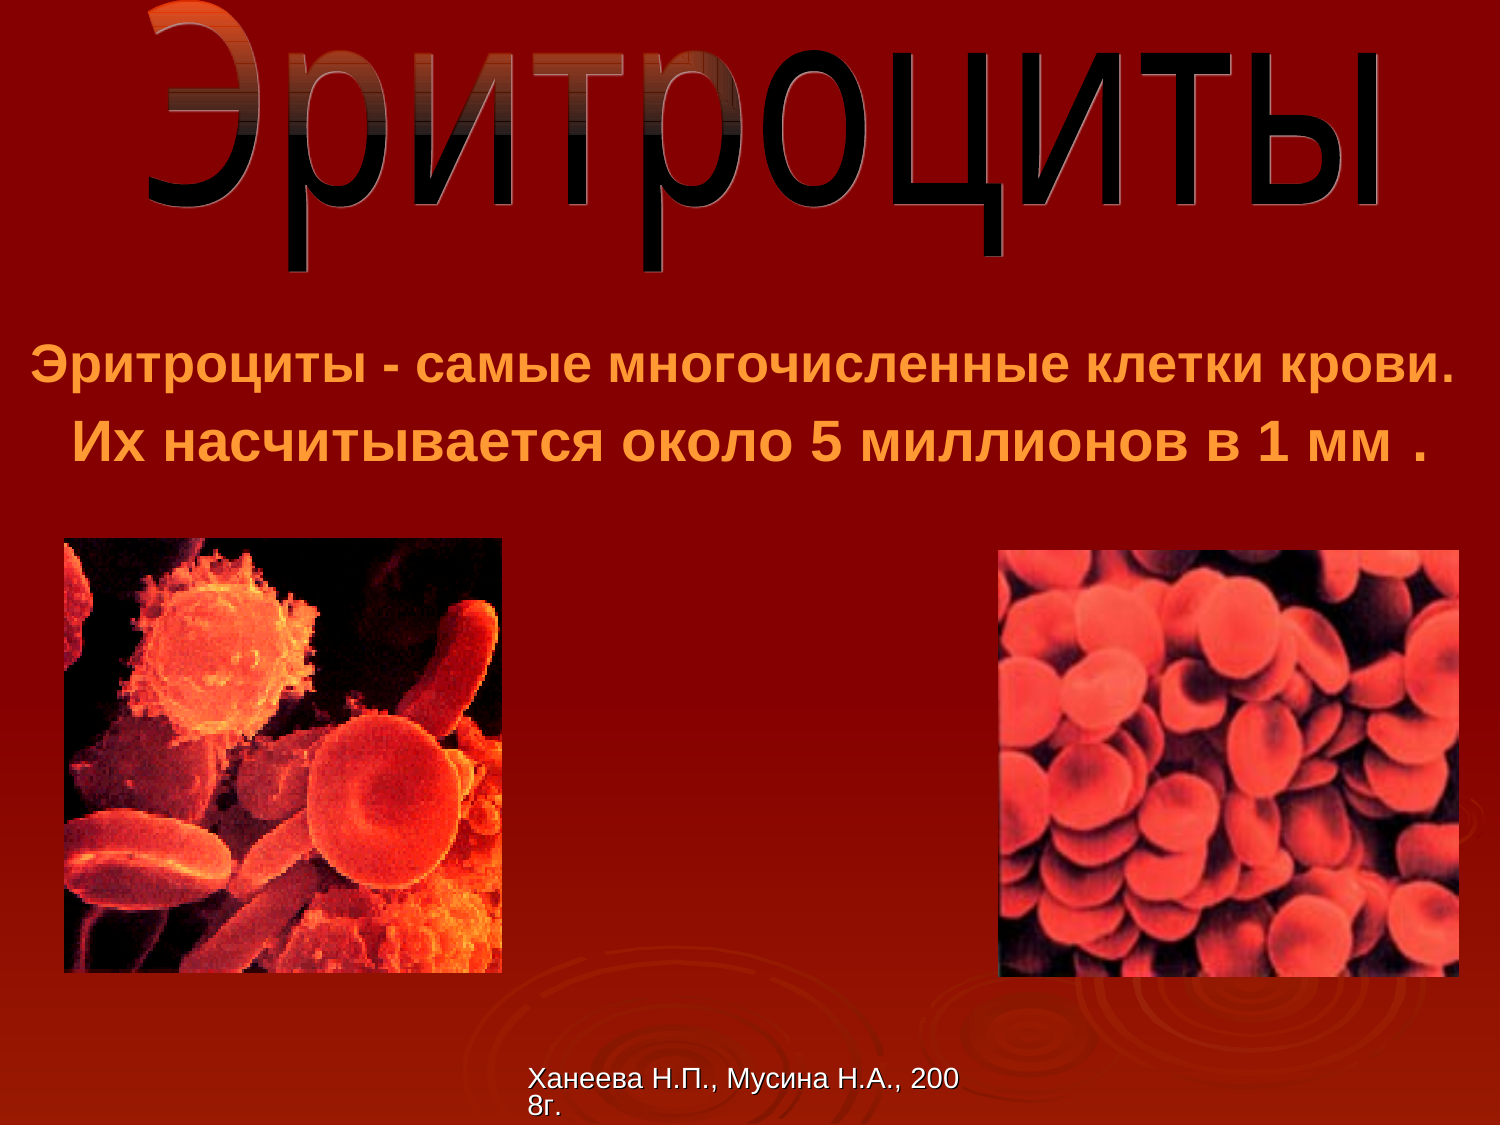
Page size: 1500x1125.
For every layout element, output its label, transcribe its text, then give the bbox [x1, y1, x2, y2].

text_box Эритроциты [893, 52, 1002, 257]
text_box Эритроциты [1357, 52, 1376, 204]
picture [64, 538, 502, 973]
text_box Эритроциты [414, 52, 511, 204]
text_box Эритроциты [643, 50, 741, 272]
picture [998, 550, 1459, 977]
text_box Эритроциты [1140, 52, 1230, 204]
text_box Эритроциты [1022, 52, 1120, 204]
text_box Эритроциты [288, 50, 386, 272]
text_box Эритроциты [147, 0, 259, 207]
text_box Эритроциты [763, 50, 865, 207]
list Эритроциты - самые многочисленные клетки крови. Их насчитывается около 5 миллионов в 1 мм3. [0, 326, 1500, 528]
text_box Эритроциты [532, 52, 622, 204]
text_box Эритроциты [1251, 52, 1340, 204]
